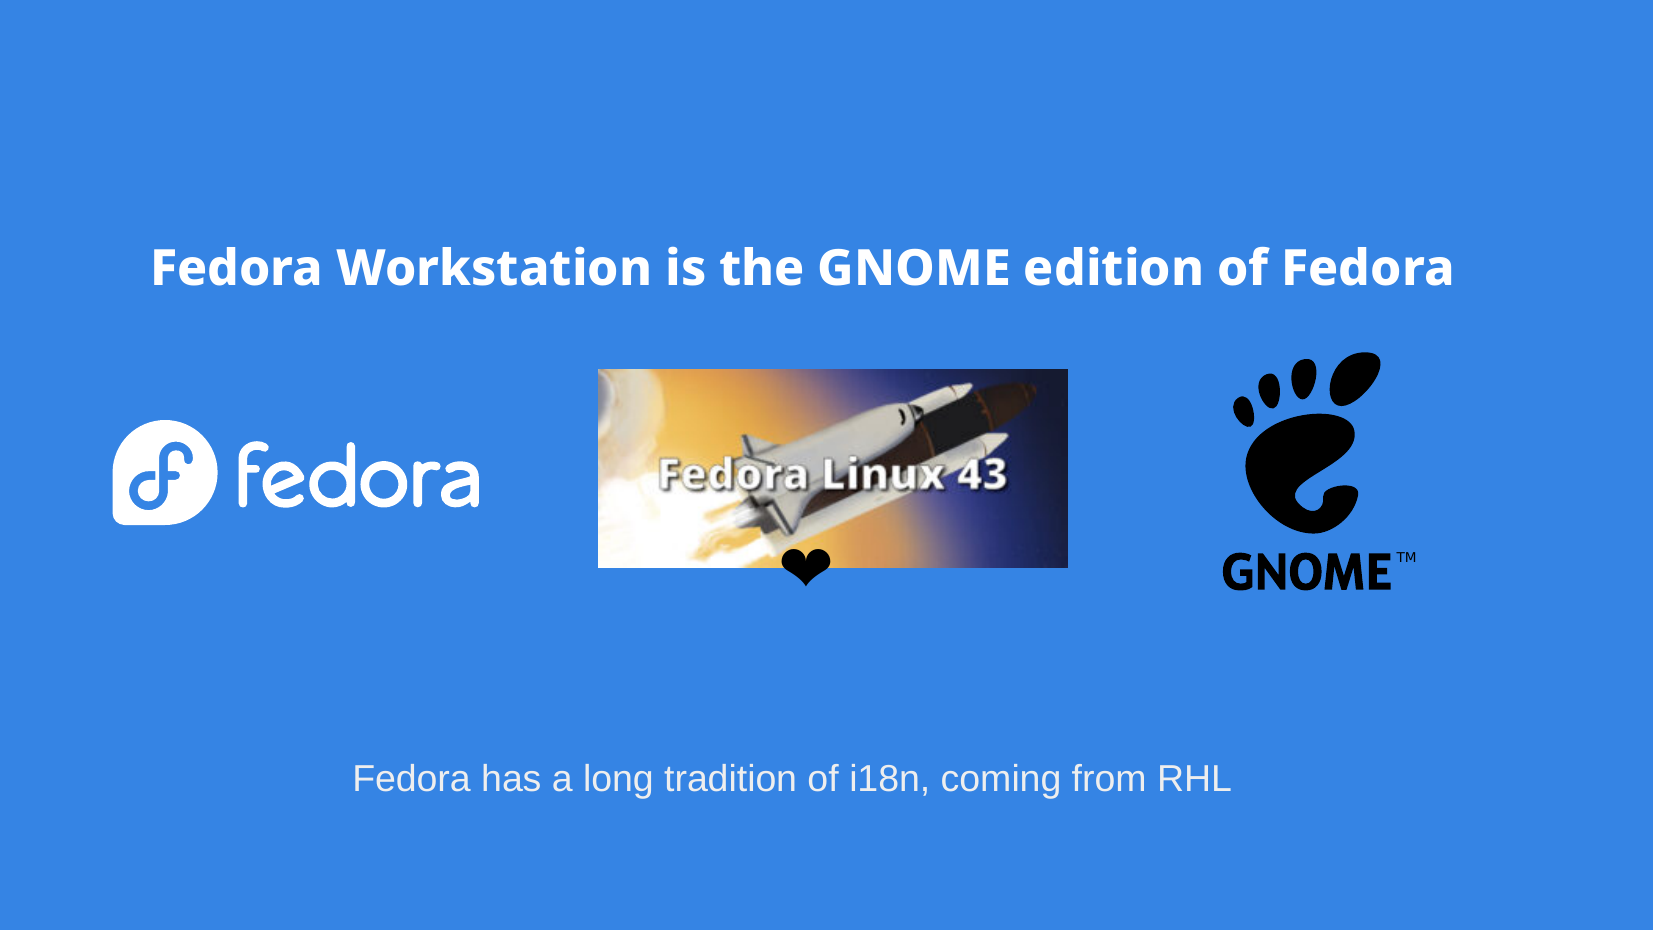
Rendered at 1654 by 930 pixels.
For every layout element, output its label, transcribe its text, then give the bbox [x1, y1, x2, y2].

text_box Fedora has a long tradition of i18n, coming from RHL [337, 750, 1249, 807]
picture [112, 419, 479, 526]
picture [598, 369, 1068, 568]
picture [1213, 342, 1426, 601]
text_box ❤️ [763, 525, 877, 615]
title Fedora Workstation is the GNOME edition of Fedora [150, 144, 1501, 301]
